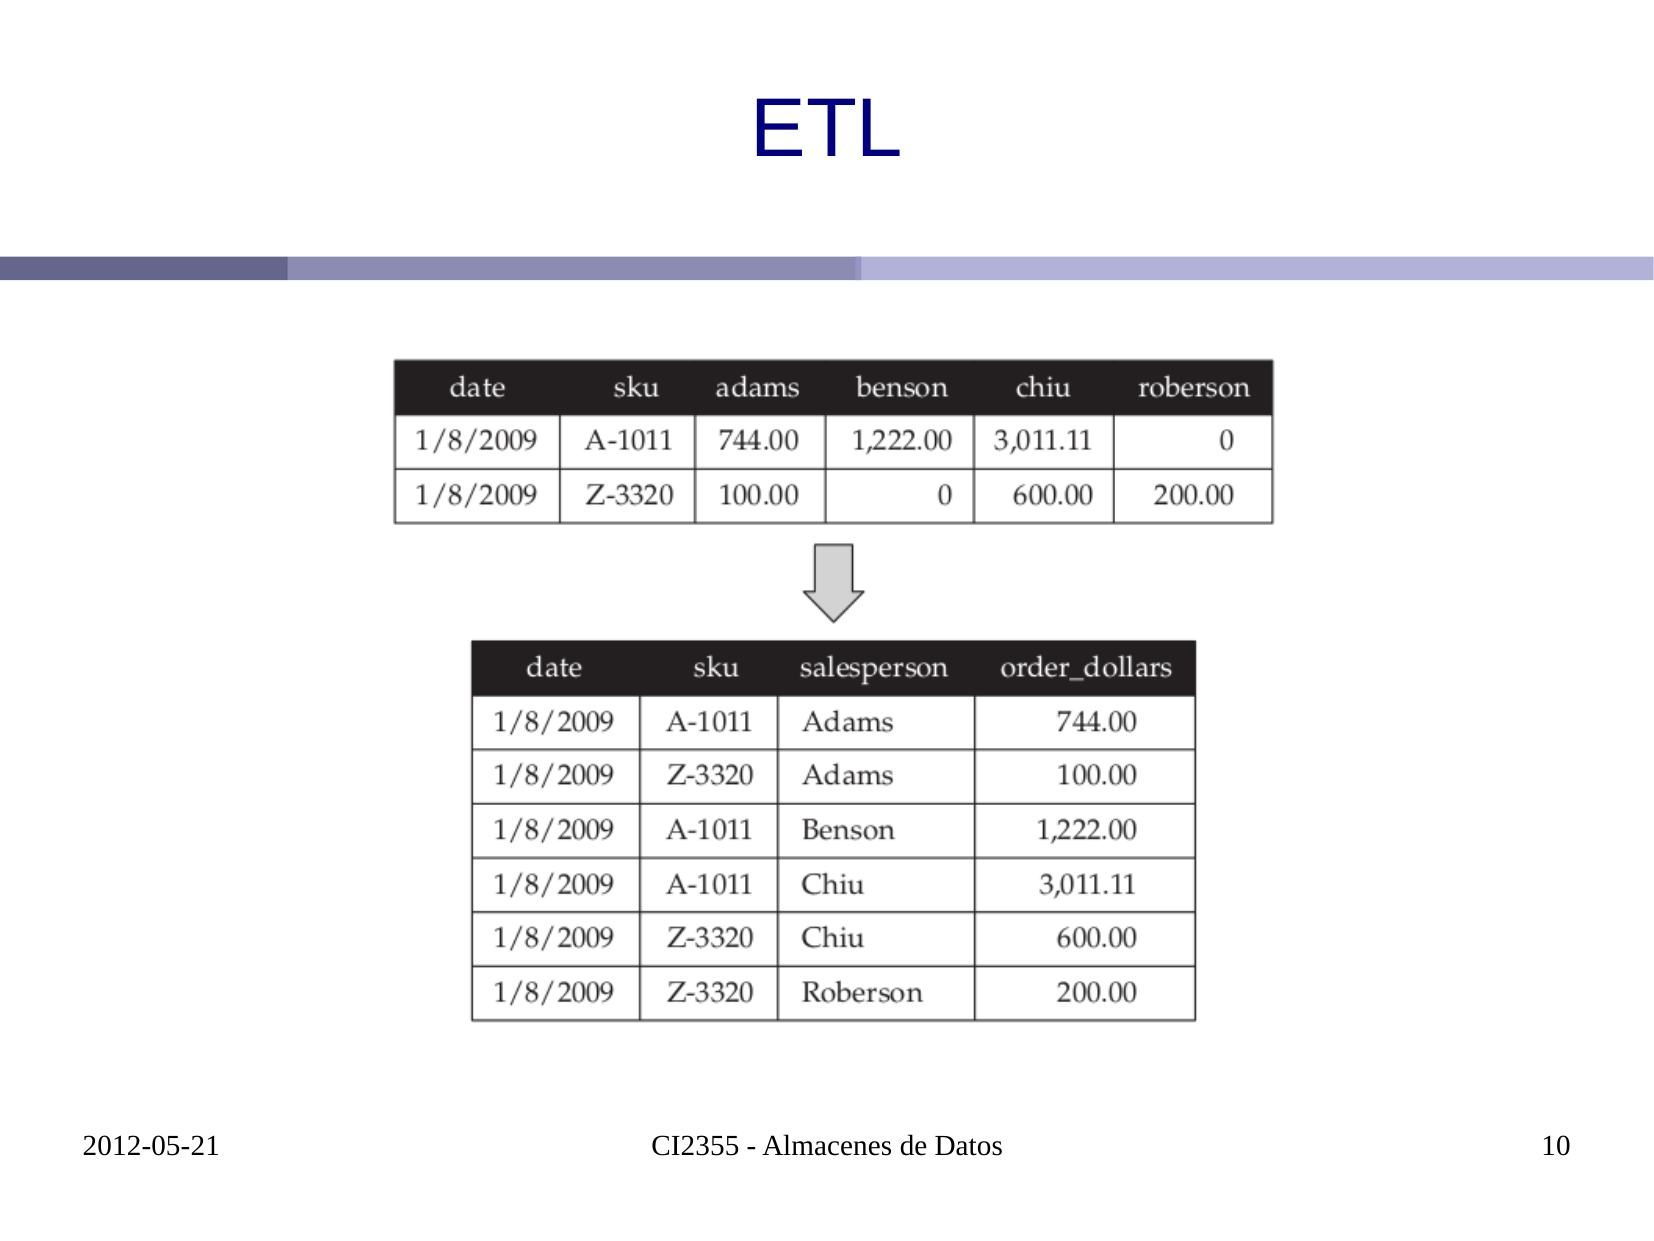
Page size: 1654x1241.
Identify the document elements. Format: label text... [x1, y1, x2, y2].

picture [370, 342, 1295, 1038]
title ETL [0, 0, 1654, 257]
